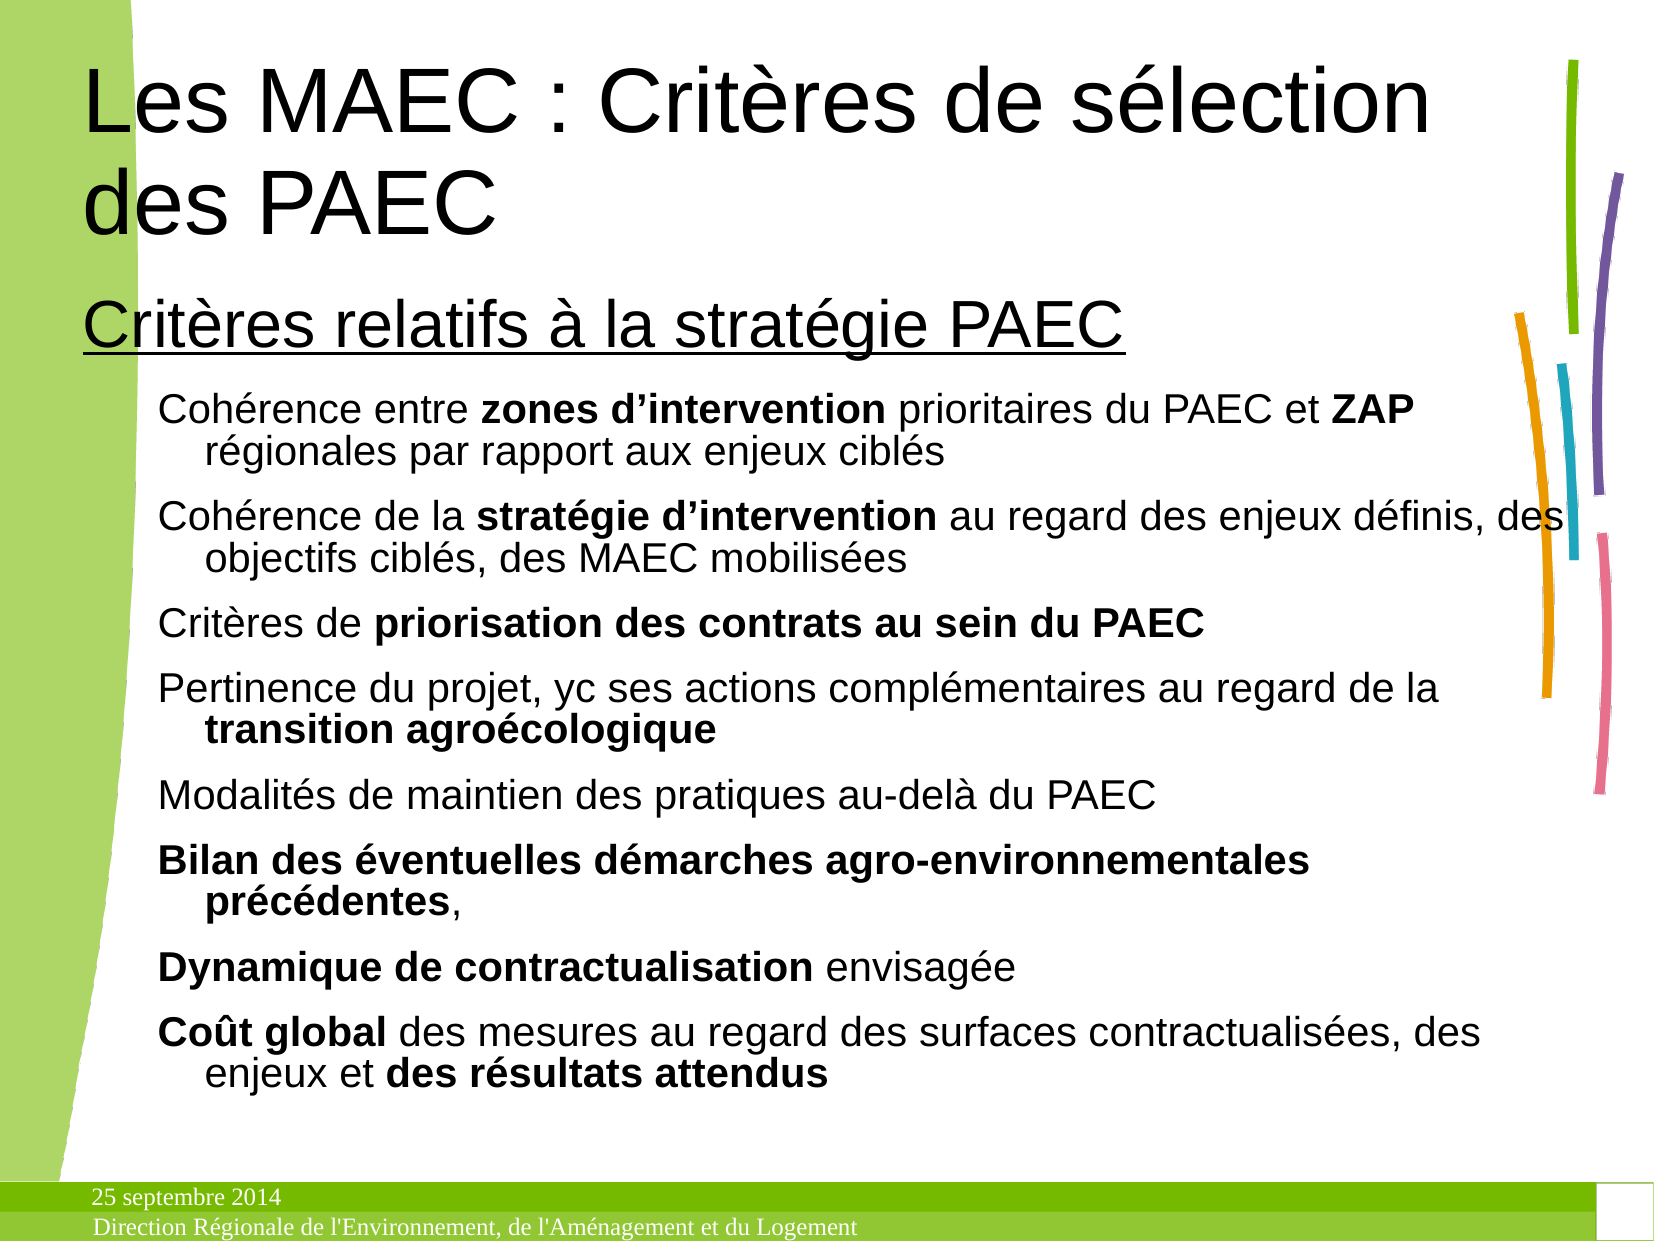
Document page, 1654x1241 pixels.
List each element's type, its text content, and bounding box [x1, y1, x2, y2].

title Les MAEC : Critères de sélection des PAEC [82, 49, 1571, 257]
list Critères relatifs à la stratégie PAEC Cohérence entre zones d’intervention prioritaires du PAEC et ZAP régionales par rapport aux enjeux ciblés Cohérence de la stratégie d’intervention au regard des enjeux définis, des objectifs ciblés, des MAEC mobilisées Critères de priorisation des contrats au sein du PAEC Pertinence du projet, yc ses actions complémentaires au regard de la transition agroécologique Modalités de maintien des pratiques au-delà du PAEC Bilan des éventuelles démarches agro-environnementales précédentes, Dynamique de contractualisation envisagée Coût global des mesures au regard des surfaces contractualisées, des enjeux et des résultats attendus [82, 290, 1571, 1178]
picture [0, 0, 1654, 1241]
